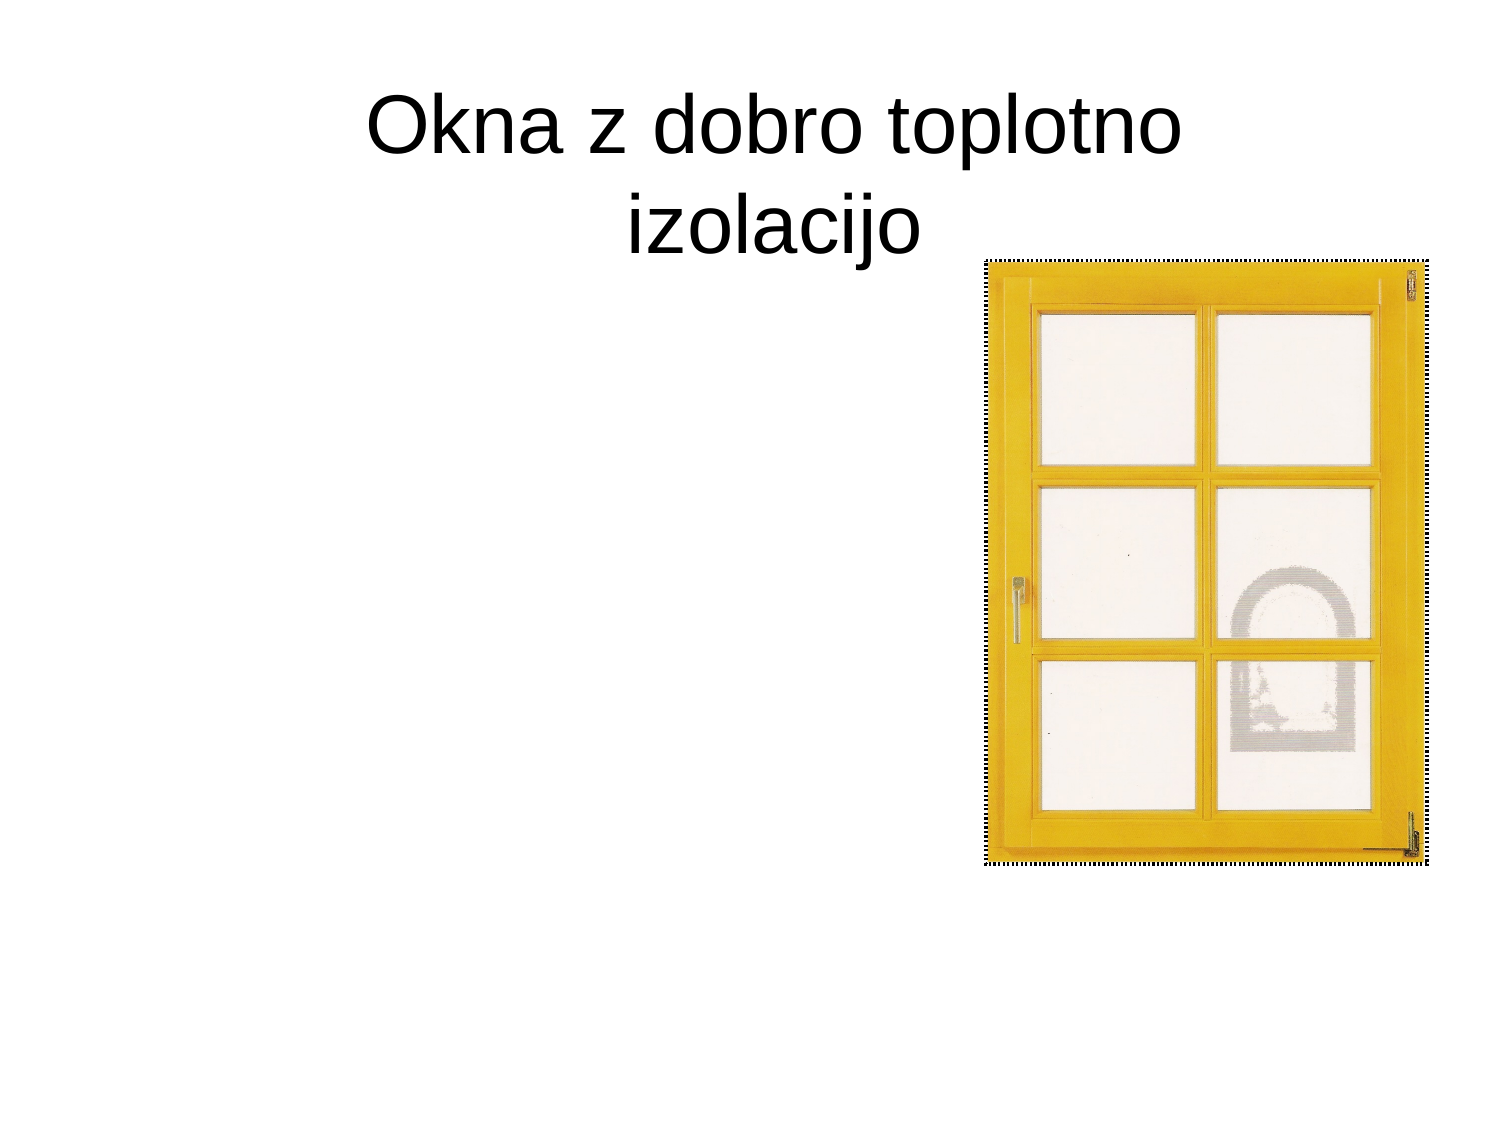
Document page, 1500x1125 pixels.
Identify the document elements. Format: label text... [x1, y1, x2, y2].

picture [987, 262, 1425, 863]
text_box Okna z dobro toplotno izolacijo [249, 62, 1300, 278]
